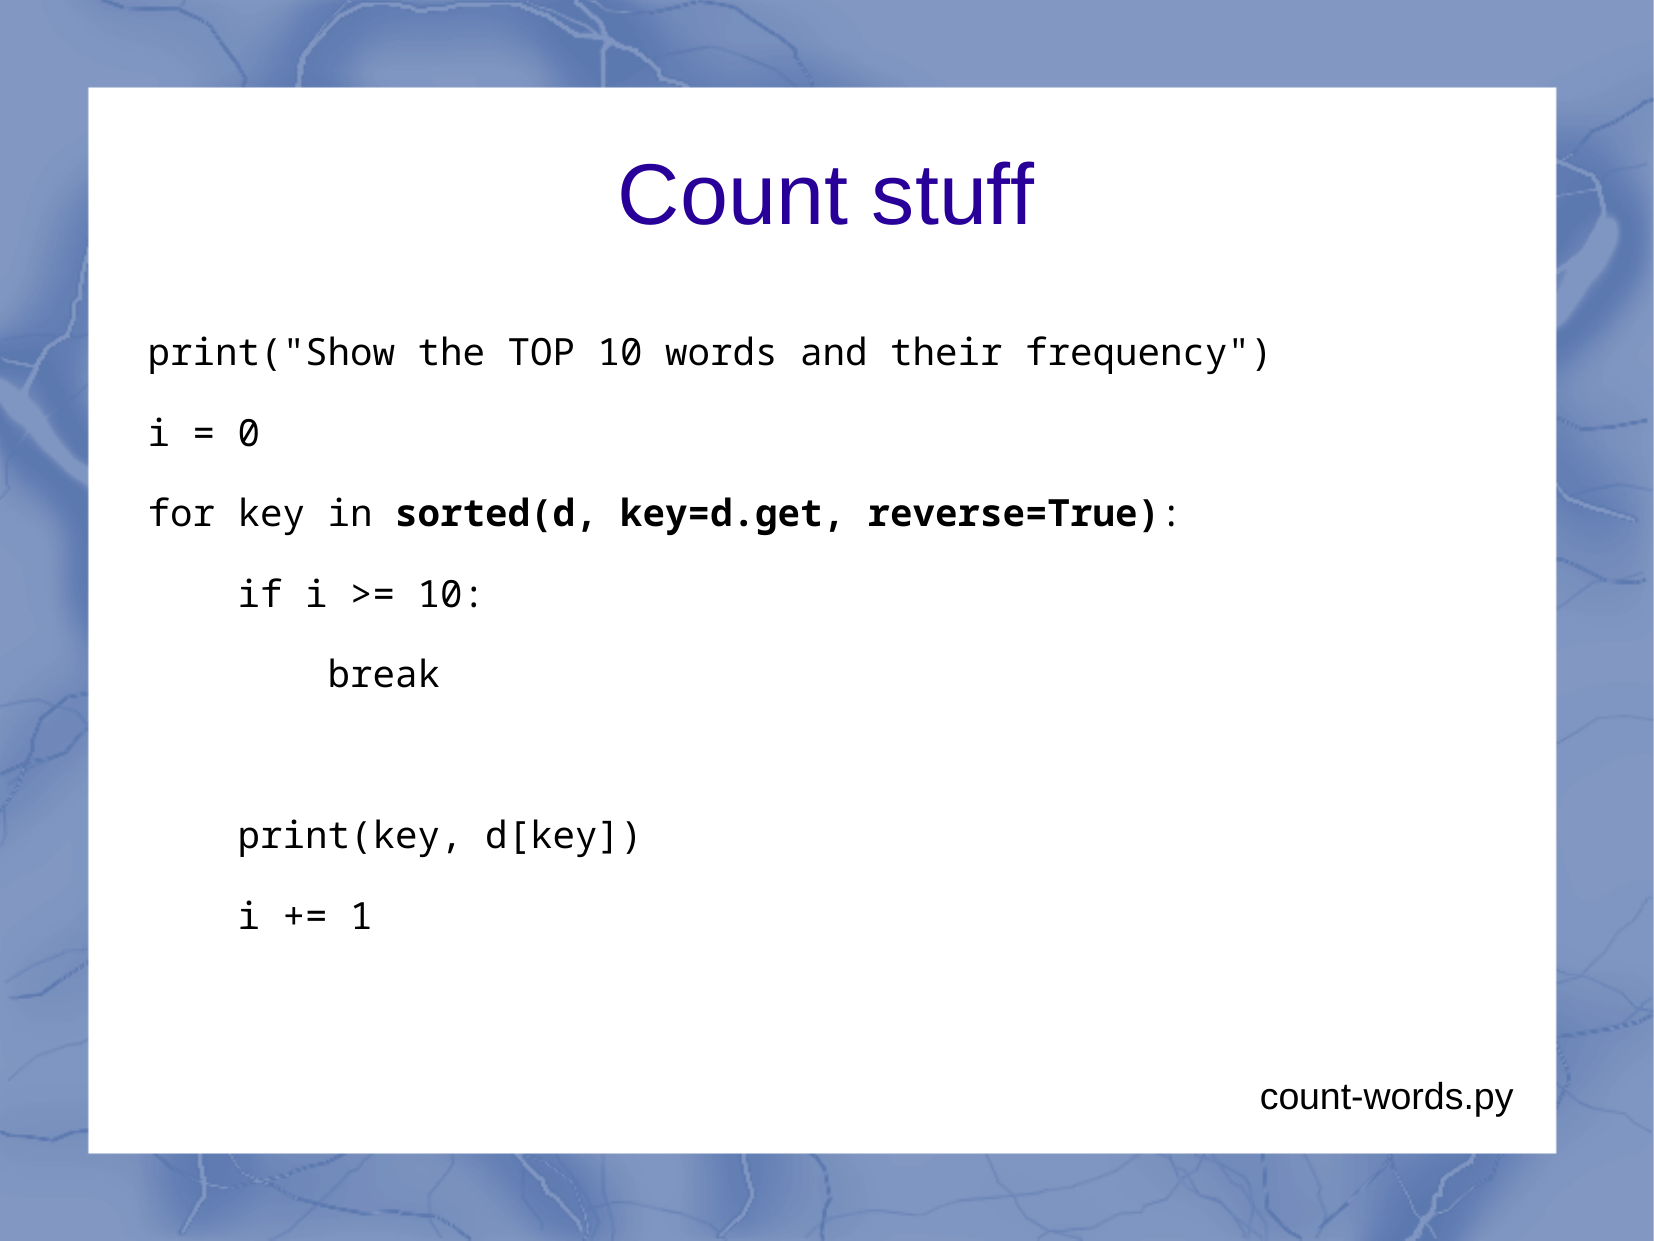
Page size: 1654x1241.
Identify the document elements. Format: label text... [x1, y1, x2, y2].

list print("Show the TOP 10 words and their frequency") i = 0 for key in sorted(d, key=d.get, reverse=True): if i >= 10: break print(key, d[key]) i += 1 [147, 325, 1506, 1045]
title Count stuff [118, 90, 1536, 298]
picture [0, 0, 1654, 1241]
text_box count-words.py [1245, 1068, 1528, 1126]
